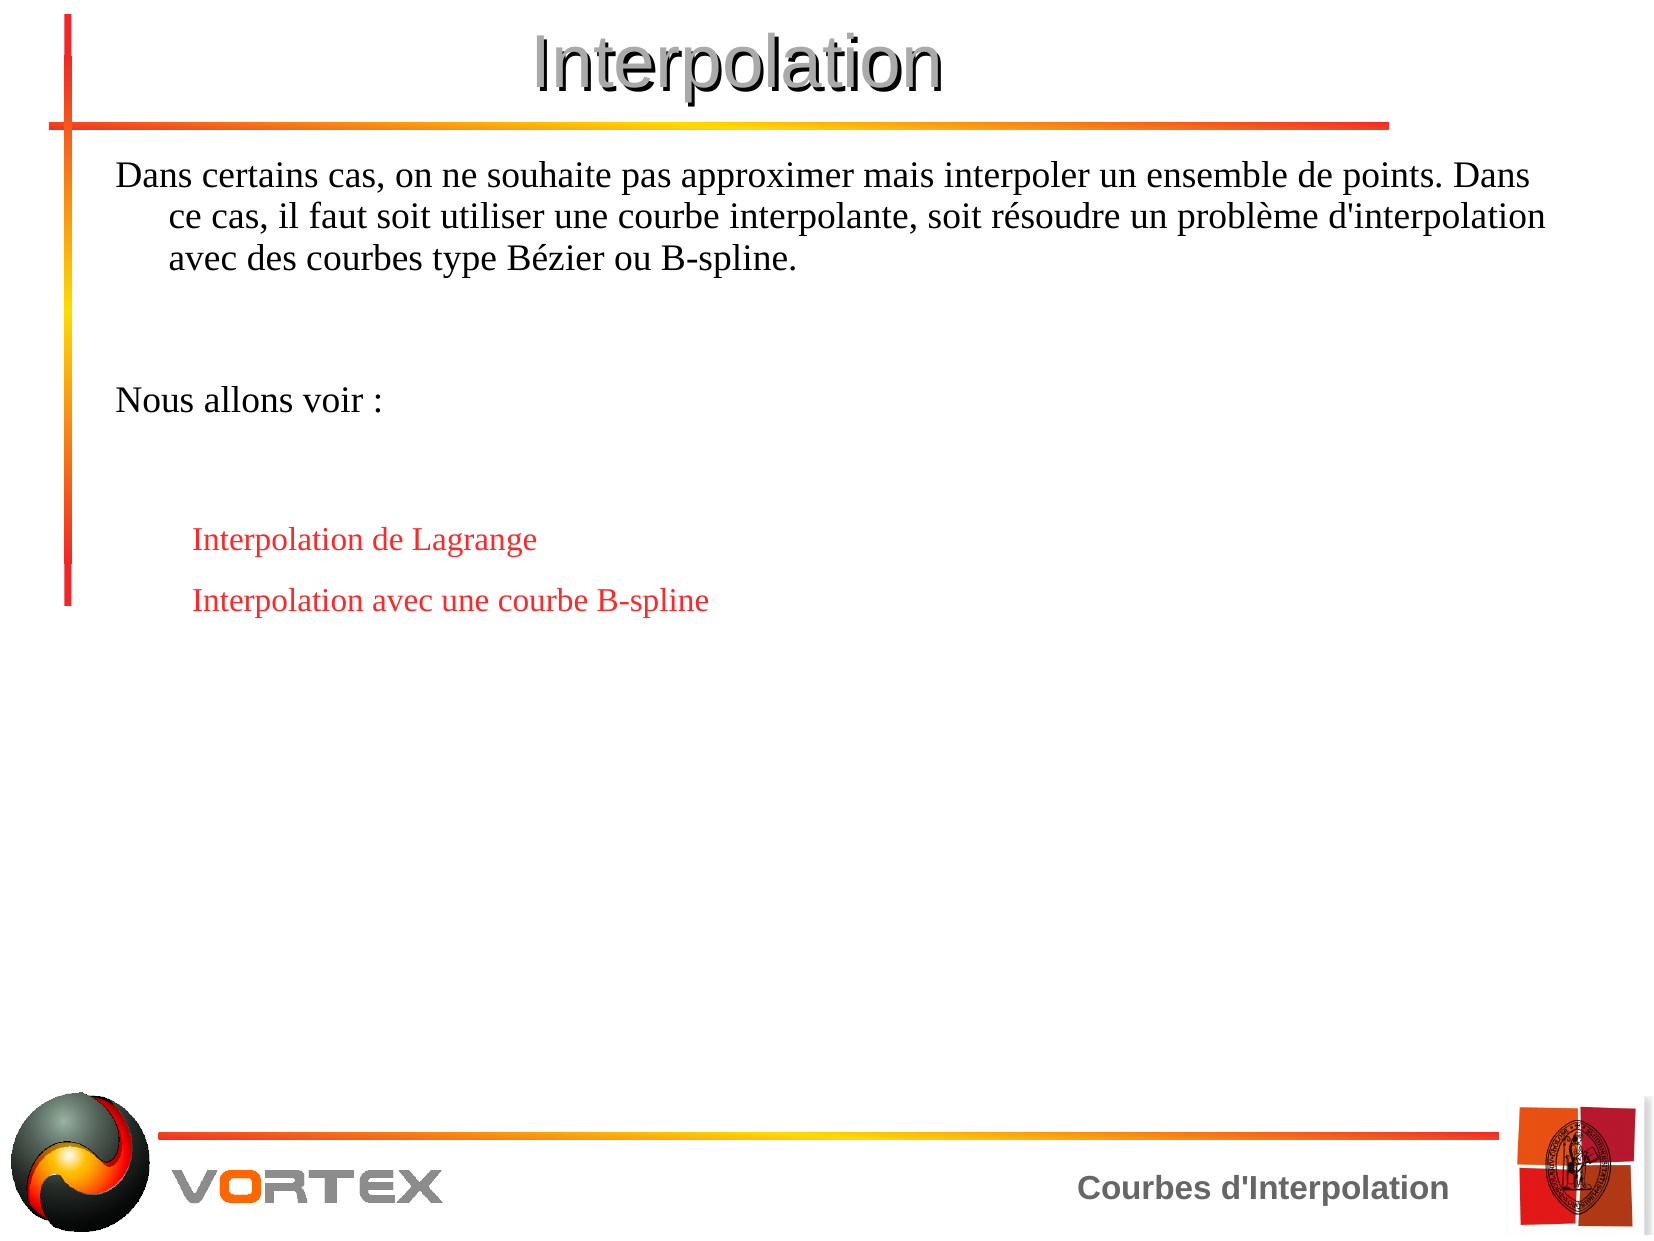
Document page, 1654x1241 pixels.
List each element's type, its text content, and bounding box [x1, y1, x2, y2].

picture [11, 1092, 443, 1232]
title Interpolation [82, 4, 1392, 120]
list Dans certains cas, on ne souhaite pas approximer mais interpoler un ensemble de points. Dans ce cas, il faut soit utiliser une courbe interpolante, soit résoudre un problème d'interpolation avec des courbes type Bézier ou B-spline. Nous allons voir : Interpolation de Lagrange Interpolation avec une courbe B-spline [97, 153, 1571, 1109]
picture [1505, 1096, 1653, 1235]
